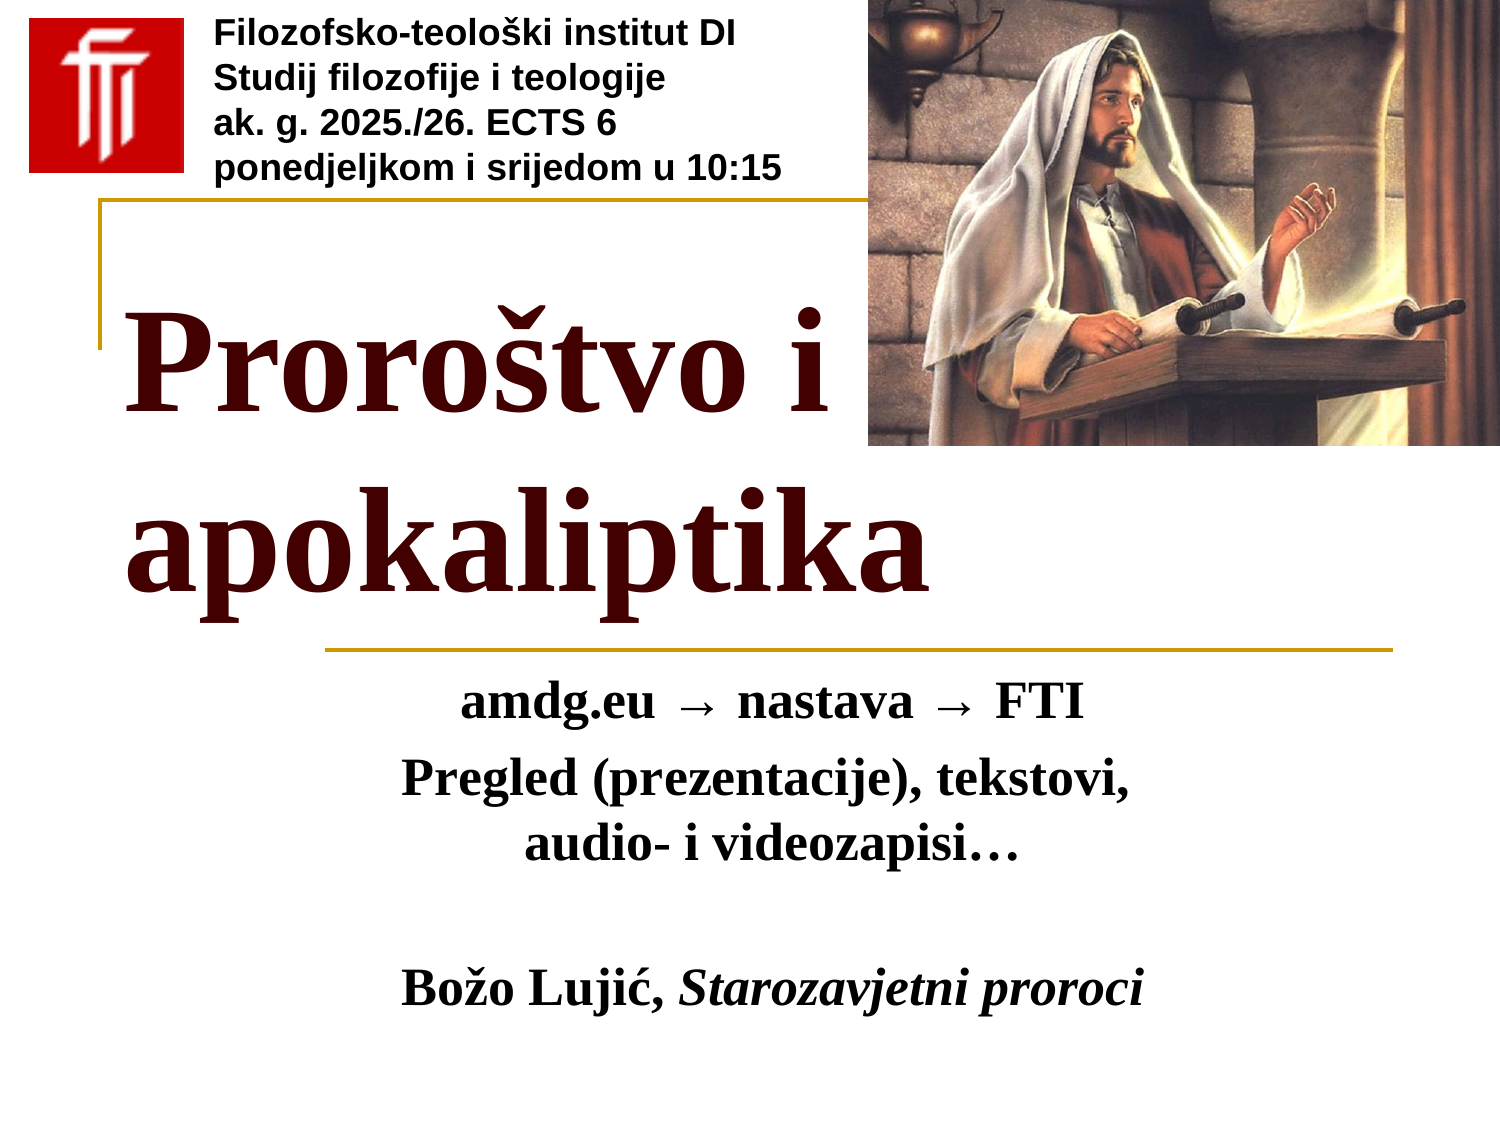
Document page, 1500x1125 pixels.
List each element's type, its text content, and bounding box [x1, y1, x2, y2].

picture [29, 18, 184, 173]
text_box Filozofsko-teološki institut DI Studij filozofije i teologije ak. g. 2025./26. ECTS 6 ponedjeljkom i srijedom u 10:15 [198, 0, 963, 196]
picture [868, 0, 1500, 446]
title Proroštvo i apokaliptika [108, 253, 1359, 657]
text_box amdg.eu → nastava → FTI Pregled (prezentacije), tekstovi, audio- i videozapisi… Božo Lujić, Starozavjetni proroci [141, 656, 1405, 1026]
